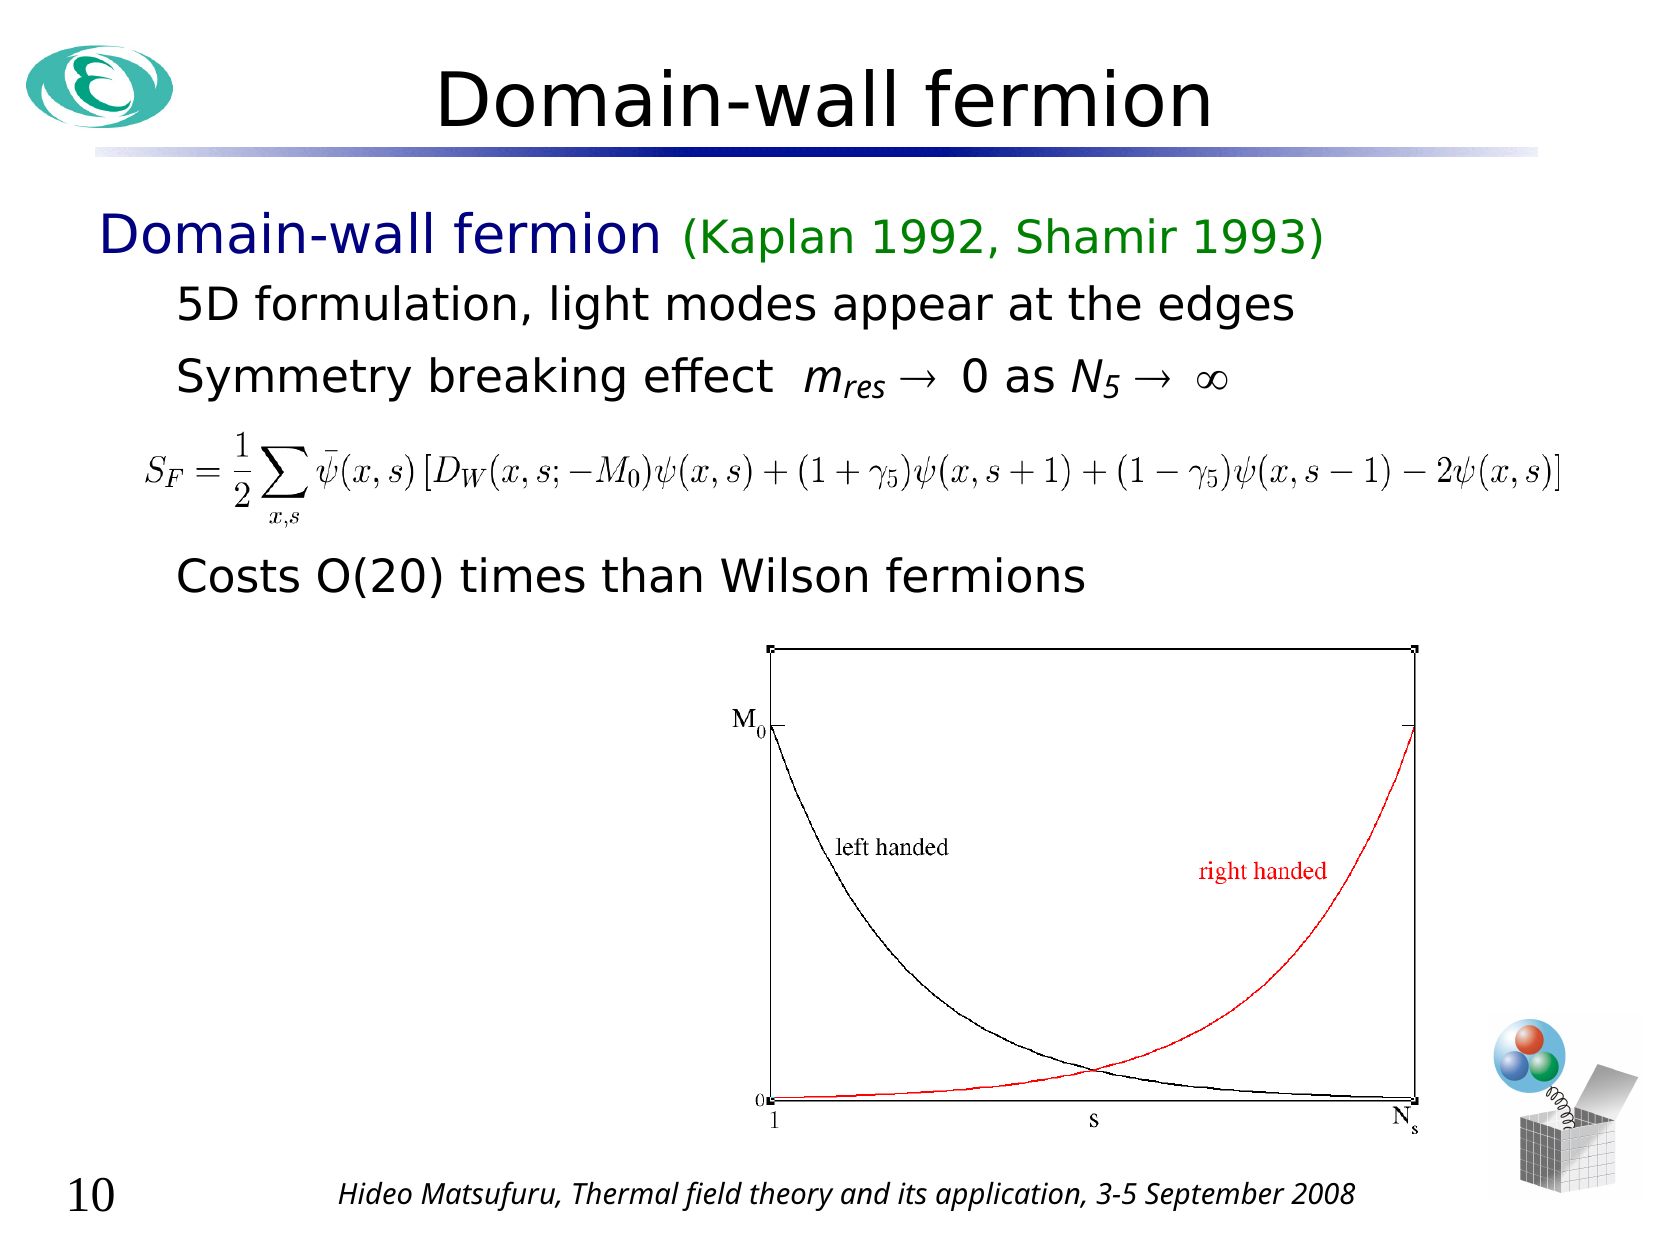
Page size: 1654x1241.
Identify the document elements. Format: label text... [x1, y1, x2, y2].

picture [145, 431, 1559, 528]
picture [20, 37, 179, 136]
picture [95, 147, 1538, 157]
list Domain-wall fermion (Kaplan 1992, Shamir 1993) 5D formulation, light modes appear at the edges Symmetry breaking effect mres  0 as N5   Costs O(20) times than Wilson fermions [81, 203, 1534, 598]
title Domain-wall fermion [201, 47, 1450, 154]
picture [1488, 1012, 1644, 1200]
picture [722, 640, 1430, 1139]
